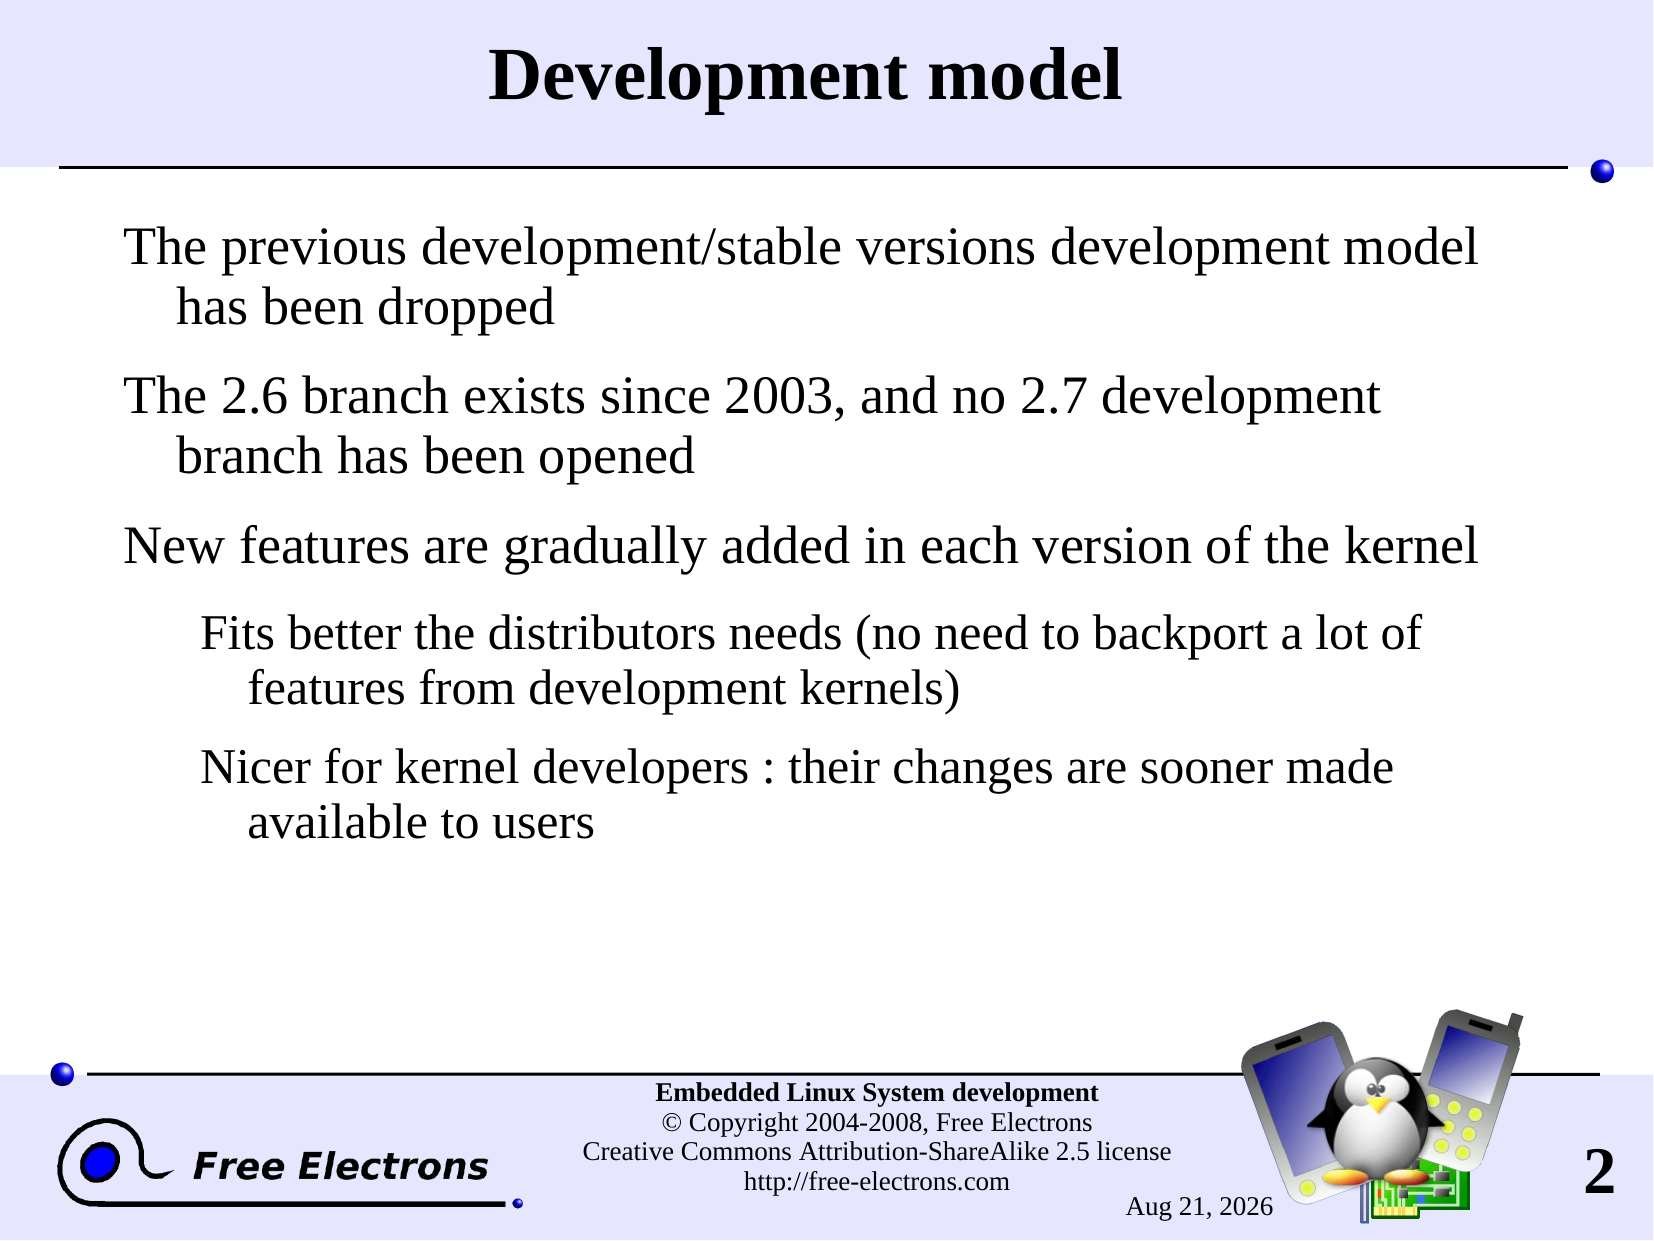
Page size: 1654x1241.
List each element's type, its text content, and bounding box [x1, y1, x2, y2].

picture [1231, 1007, 1538, 1241]
list The previous development/stable versions development model has been dropped The 2.6 branch exists since 2003, and no 2.7 development branch has been opened New features are gradually added in each version of the kernel Fits better the distributors needs (no need to backport a lot of features from development kernels) Nicer for kernel developers : their changes are sooner made available to users [105, 216, 1518, 1066]
title Development model [60, 25, 1551, 124]
picture [50, 1107, 527, 1216]
